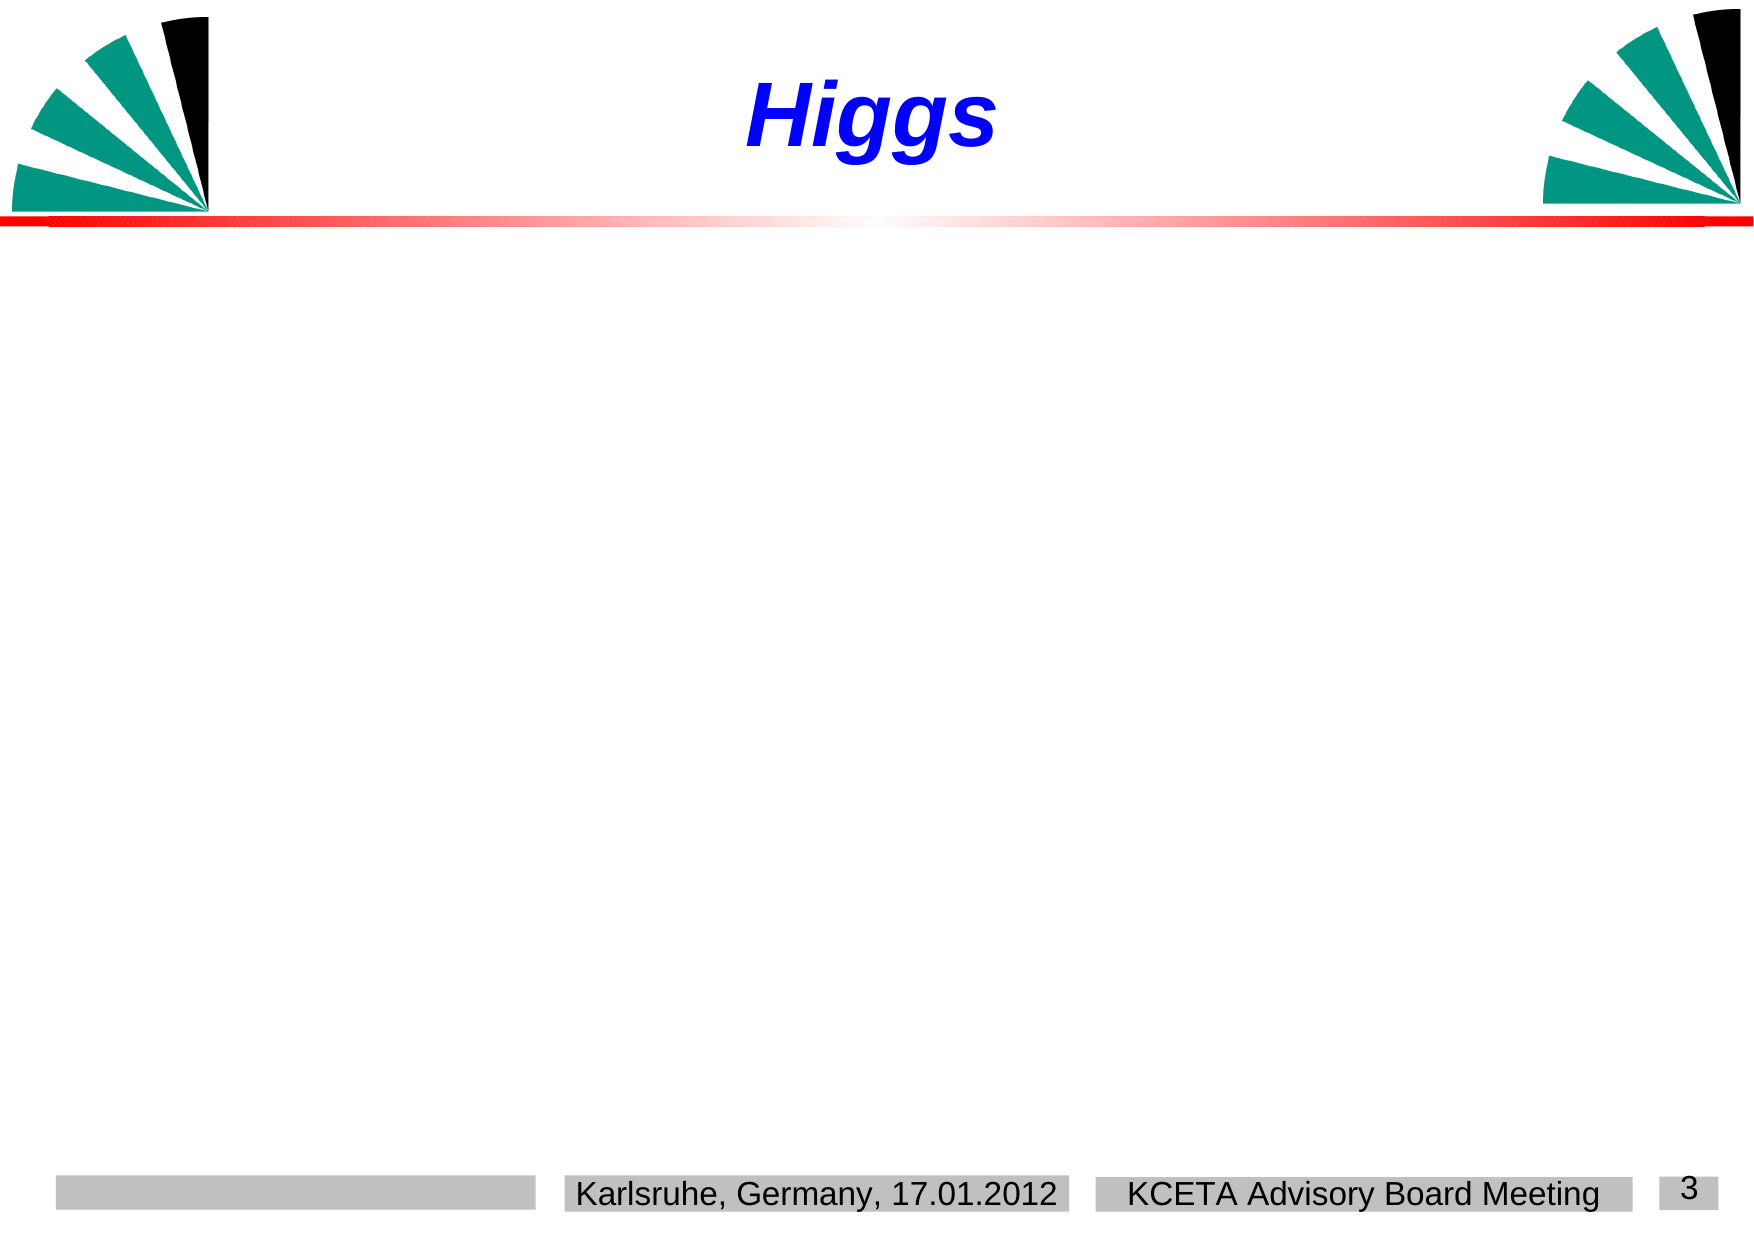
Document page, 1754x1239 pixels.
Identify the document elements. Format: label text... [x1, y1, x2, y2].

picture [12, 17, 209, 214]
title Higgs [220, 22, 1525, 207]
picture [1543, 9, 1741, 206]
